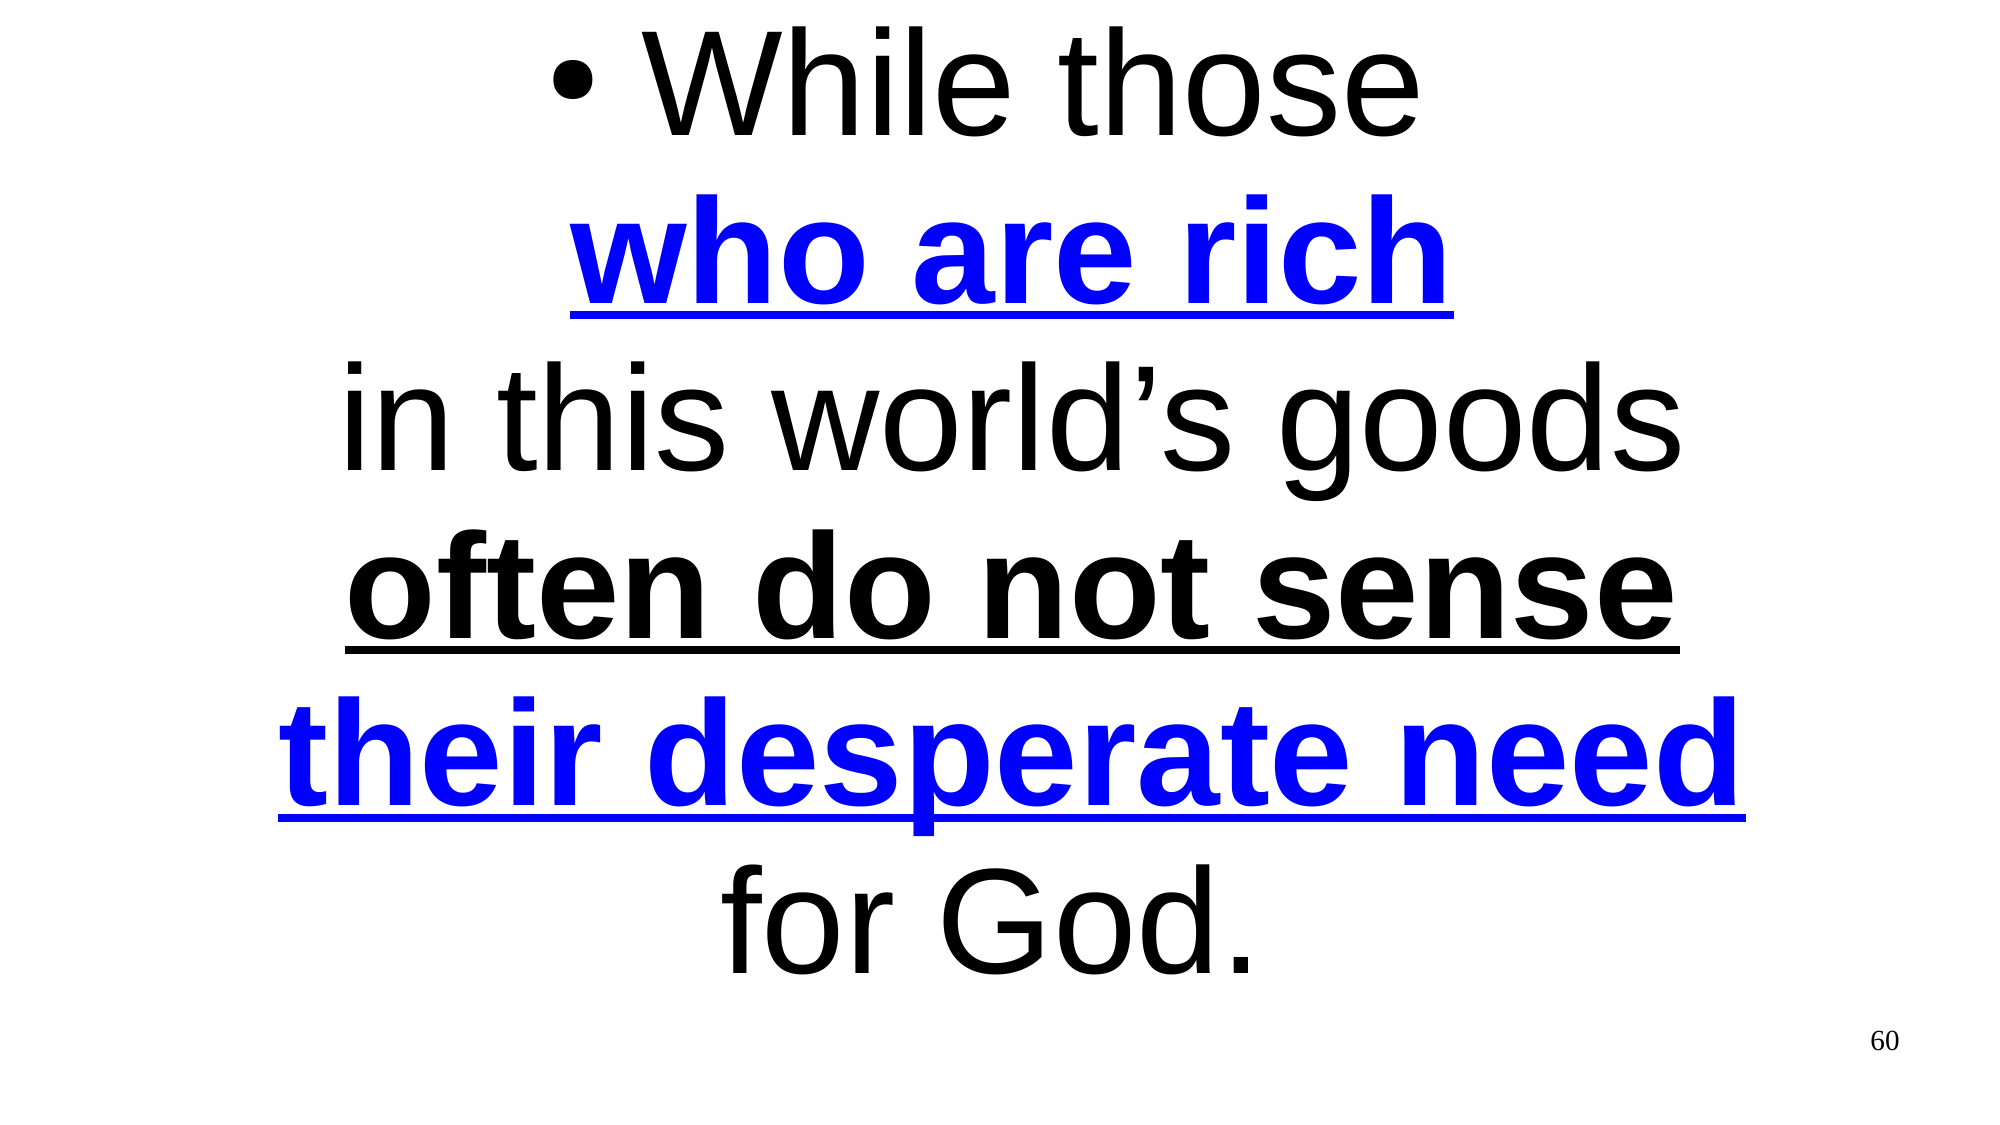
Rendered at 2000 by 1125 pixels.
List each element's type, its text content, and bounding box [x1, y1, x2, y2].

list While those who are rich in this world’s goods often do not sense their desperate need for God. [0, 0, 1996, 1123]
